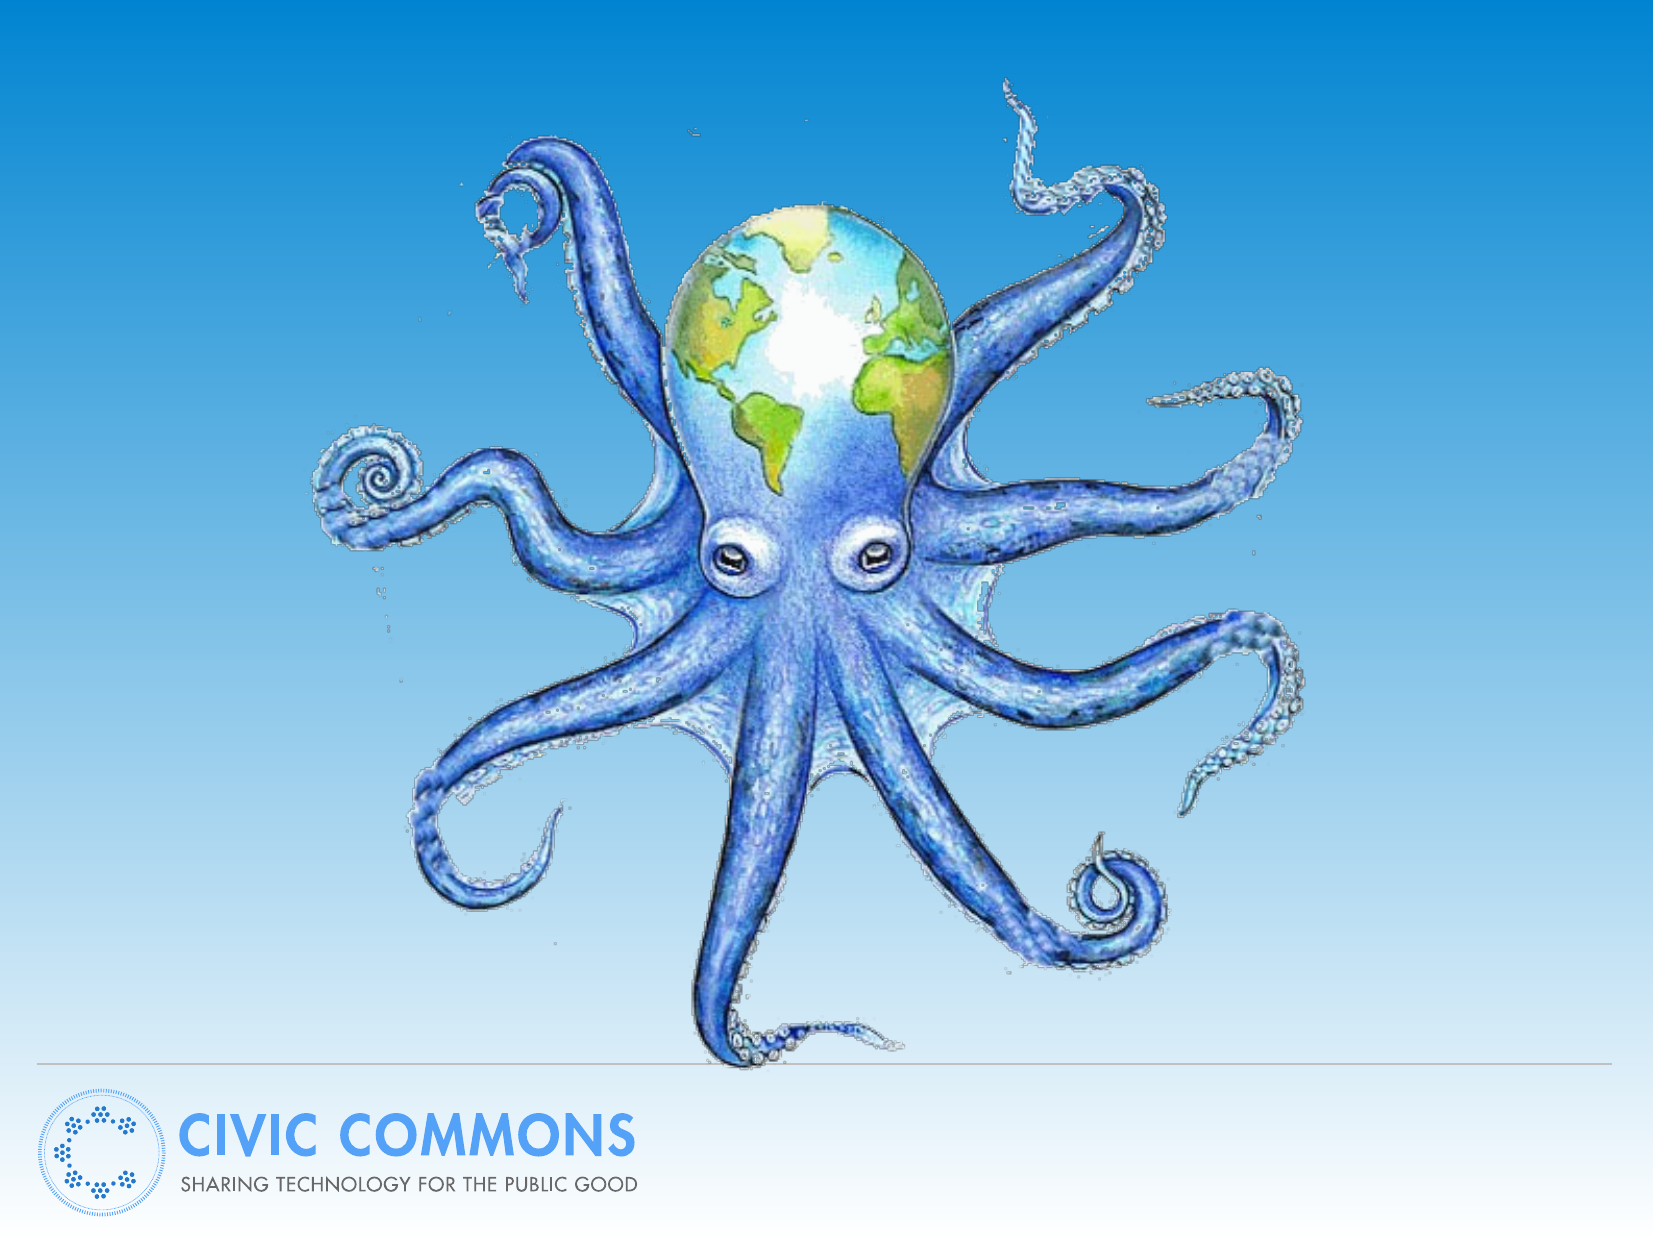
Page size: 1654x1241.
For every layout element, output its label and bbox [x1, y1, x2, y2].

picture [0, 49, 1368, 1241]
